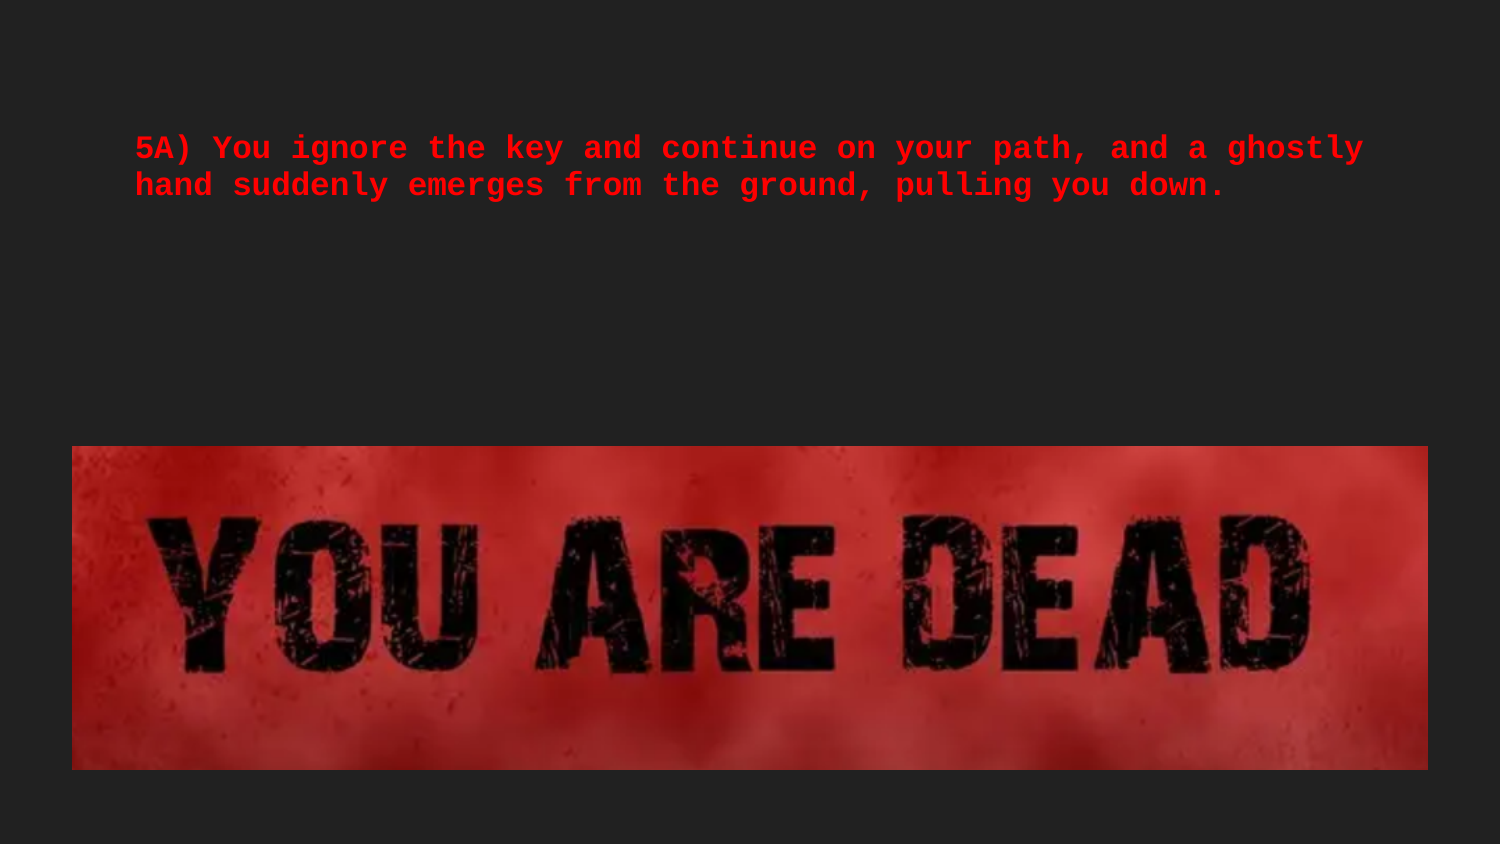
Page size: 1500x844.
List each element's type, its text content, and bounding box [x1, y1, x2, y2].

picture [72, 446, 1428, 770]
title 5A) You ignore the key and continue on your path, and a ghostly hand suddenly emerges from the ground, pulling you down. [119, 116, 1401, 410]
